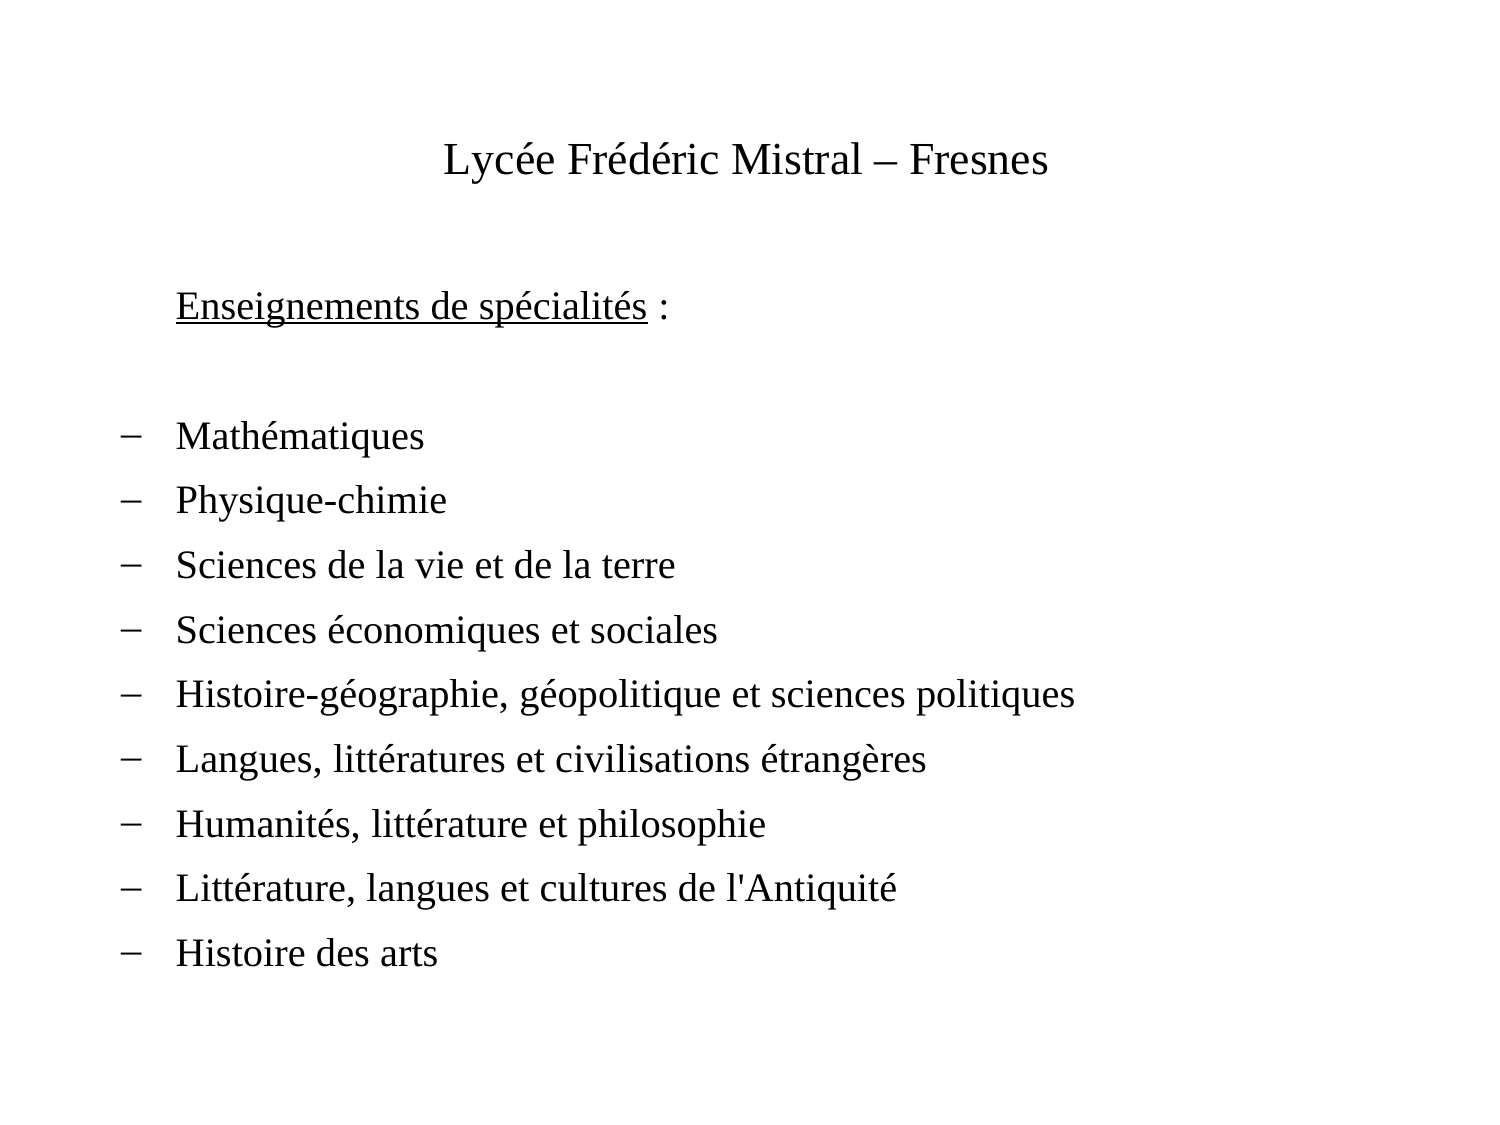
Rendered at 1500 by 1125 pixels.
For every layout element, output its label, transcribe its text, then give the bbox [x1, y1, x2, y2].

list Enseignements de spécialités : Mathématiques Physique-chimie Sciences de la vie et de la terre Sciences économiques et sociales Histoire-géographie, géopolitique et sciences politiques Langues, littératures et civilisations étrangères Humanités, littérature et philosophie Littérature, langues et cultures de l'Antiquité Histoire des arts [106, 271, 1380, 985]
title Lycée Frédéric Mistral – Fresnes [110, 63, 1384, 249]
